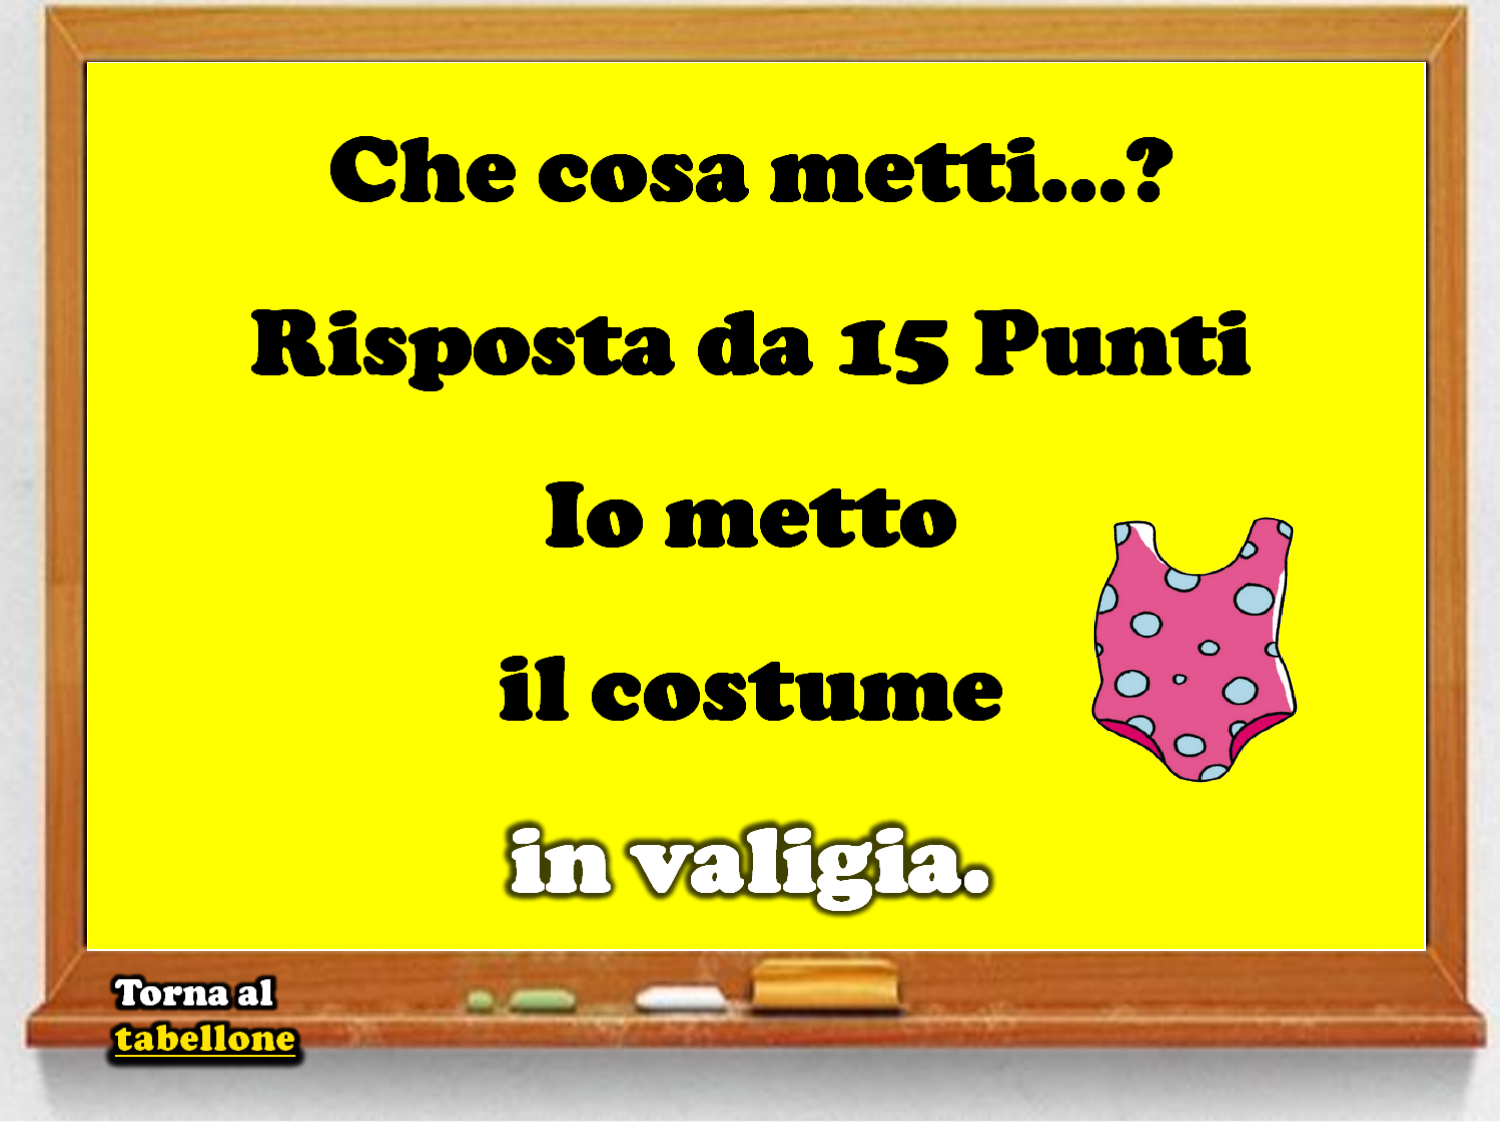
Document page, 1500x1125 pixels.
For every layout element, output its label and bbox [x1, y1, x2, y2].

text_box [87, 62, 1426, 950]
picture [0, 0, 1500, 1125]
